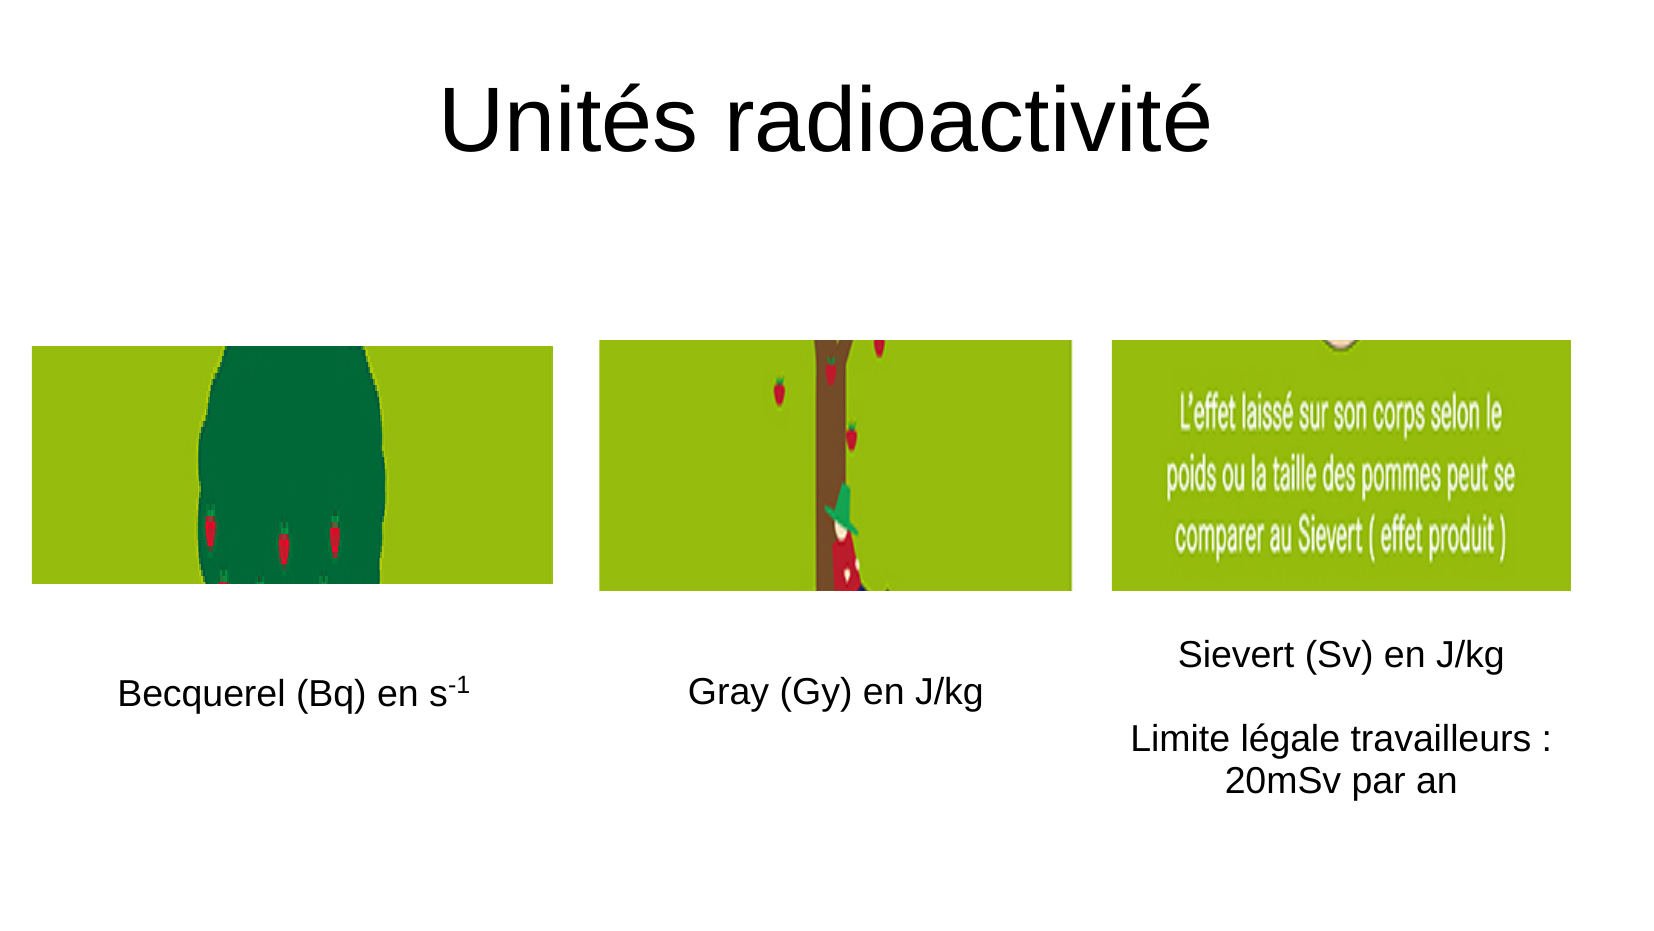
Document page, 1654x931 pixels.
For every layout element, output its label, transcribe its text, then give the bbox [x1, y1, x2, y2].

picture [1111, 340, 1571, 591]
text_box Sievert (Sv) en J/kg Limite légale travailleurs : 20mSv par an [1111, 625, 1571, 815]
text_box Becquerel (Bq) en s-1 [102, 663, 483, 721]
picture [599, 340, 1073, 591]
picture [31, 346, 553, 584]
title Unités radioactivité [82, 37, 1571, 193]
text_box Gray (Gy) en J/kg [673, 663, 999, 721]
